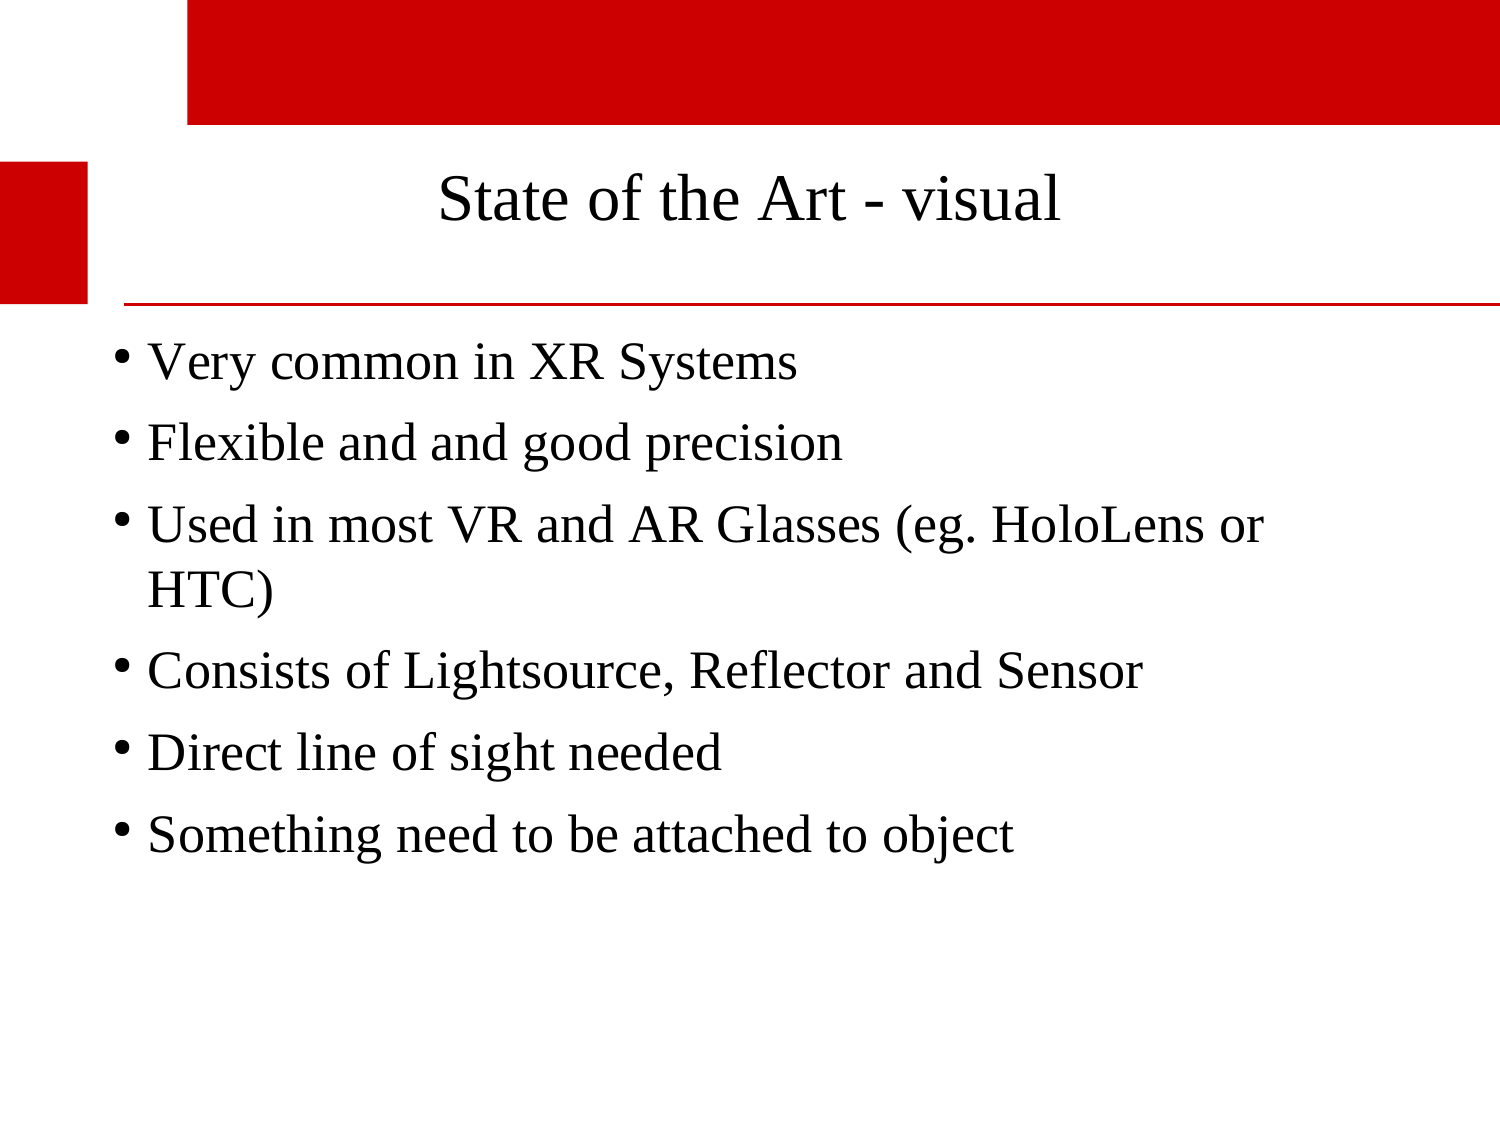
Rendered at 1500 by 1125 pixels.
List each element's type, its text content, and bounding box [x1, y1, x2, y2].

title State of the Art - visual [112, 99, 1388, 288]
subtitle Very common in XR Systems Flexible and and good precision Used in most VR and AR Glasses (eg. HoloLens or HTC) Consists of Lightsource, Reflector and Sensor Direct line of sight needed Something need to be attached to object [112, 324, 1388, 993]
